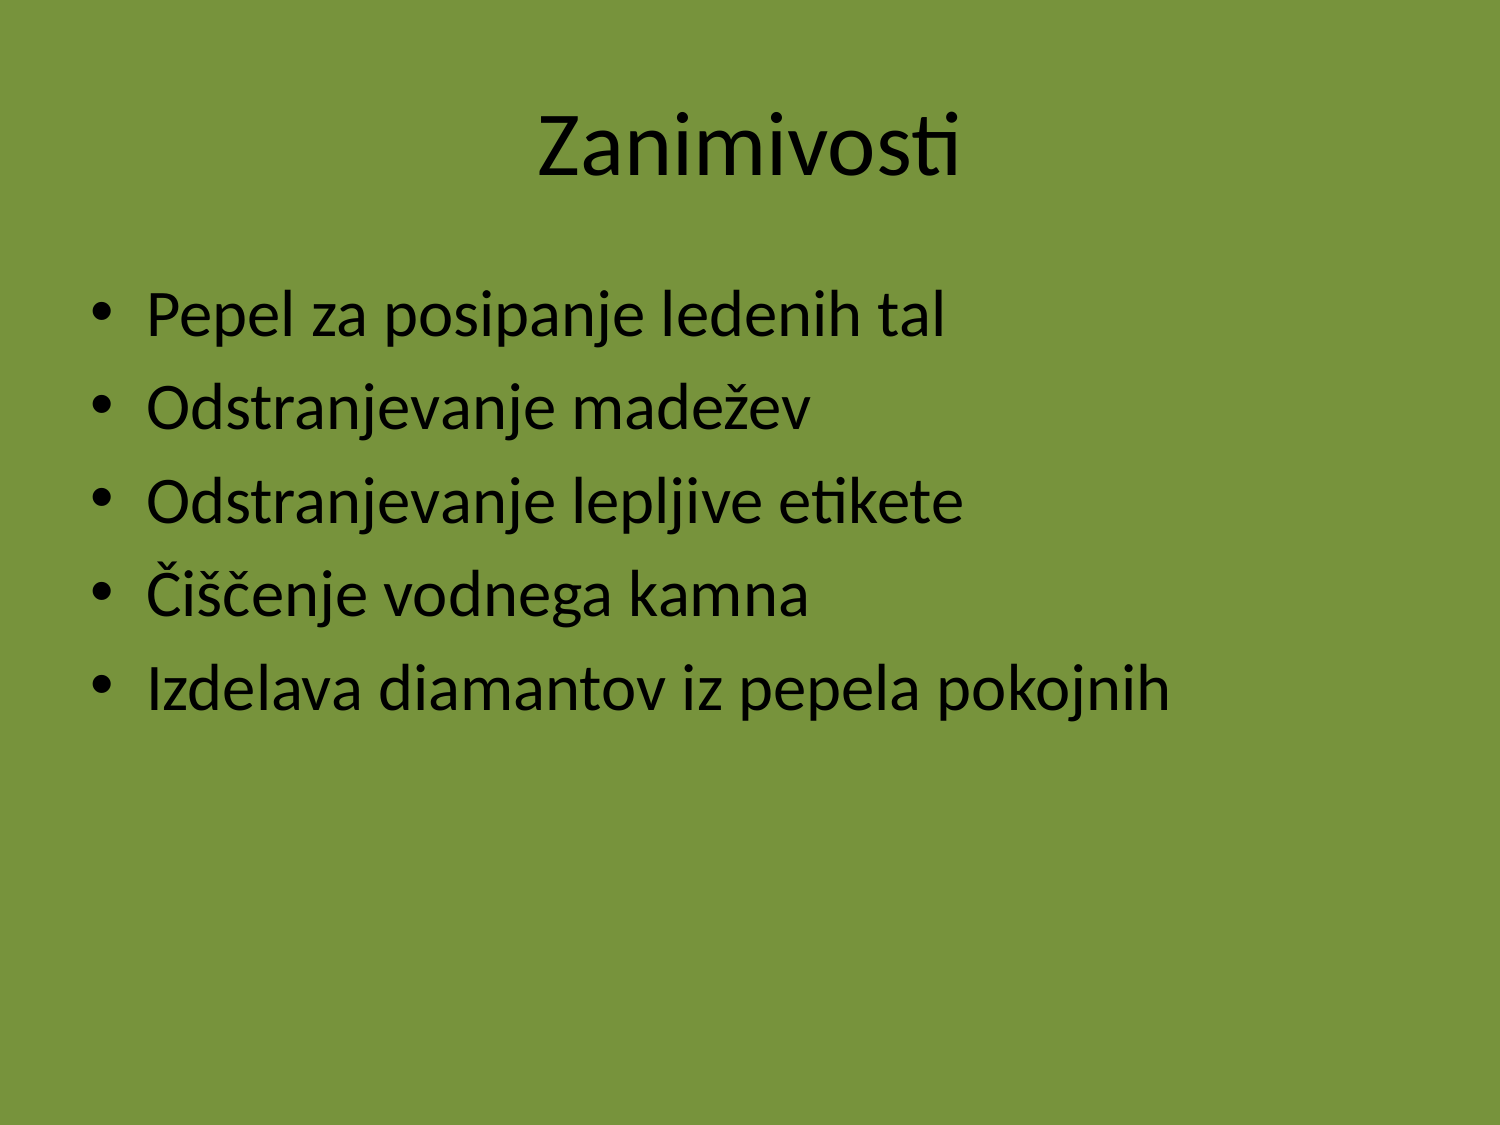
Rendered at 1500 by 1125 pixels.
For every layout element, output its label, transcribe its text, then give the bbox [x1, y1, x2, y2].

title Zanimivosti [75, 45, 1425, 233]
list Pepel za posipanje ledenih tal Odstranjevanje madežev Odstranjevanje lepljive etikete Čiščenje vodnega kamna Izdelava diamantov iz pepela pokojnih [75, 262, 1425, 1005]
